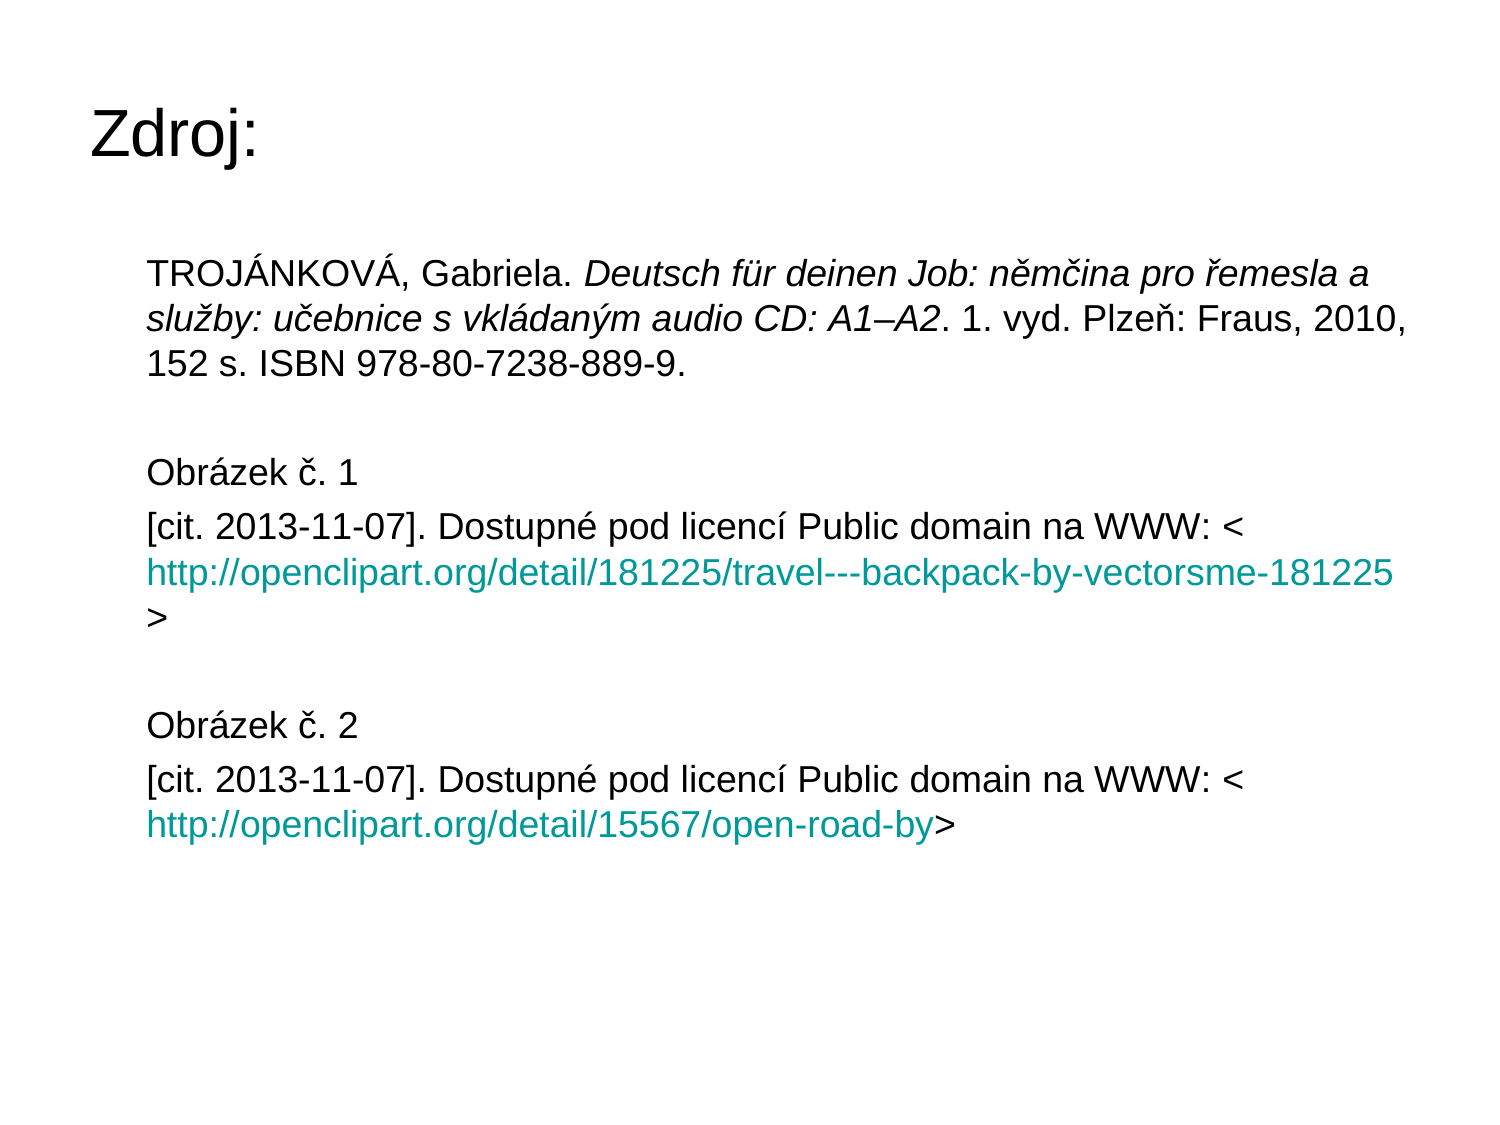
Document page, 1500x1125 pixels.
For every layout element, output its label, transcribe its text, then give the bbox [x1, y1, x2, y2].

list Zdroj: TROJÁNKOVÁ, Gabriela. Deutsch für deinen Job: němčina pro řemesla a služby: učebnice s vkládaným audio CD: A1–A2. 1. vyd. Plzeň: Fraus, 2010, 152 s. ISBN 978-80-7238-889-9. Obrázek č. 1 [cit. 2013-11-07]. Dostupné pod licencí Public domain na WWW: <http://openclipart.org/detail/181225/travel---backpack-by-vectorsme-181225> Obrázek č. 2 [cit. 2013-11-07]. Dostupné pod licencí Public domain na WWW: <http://openclipart.org/detail/15567/open-road-by> [75, 82, 1426, 1006]
